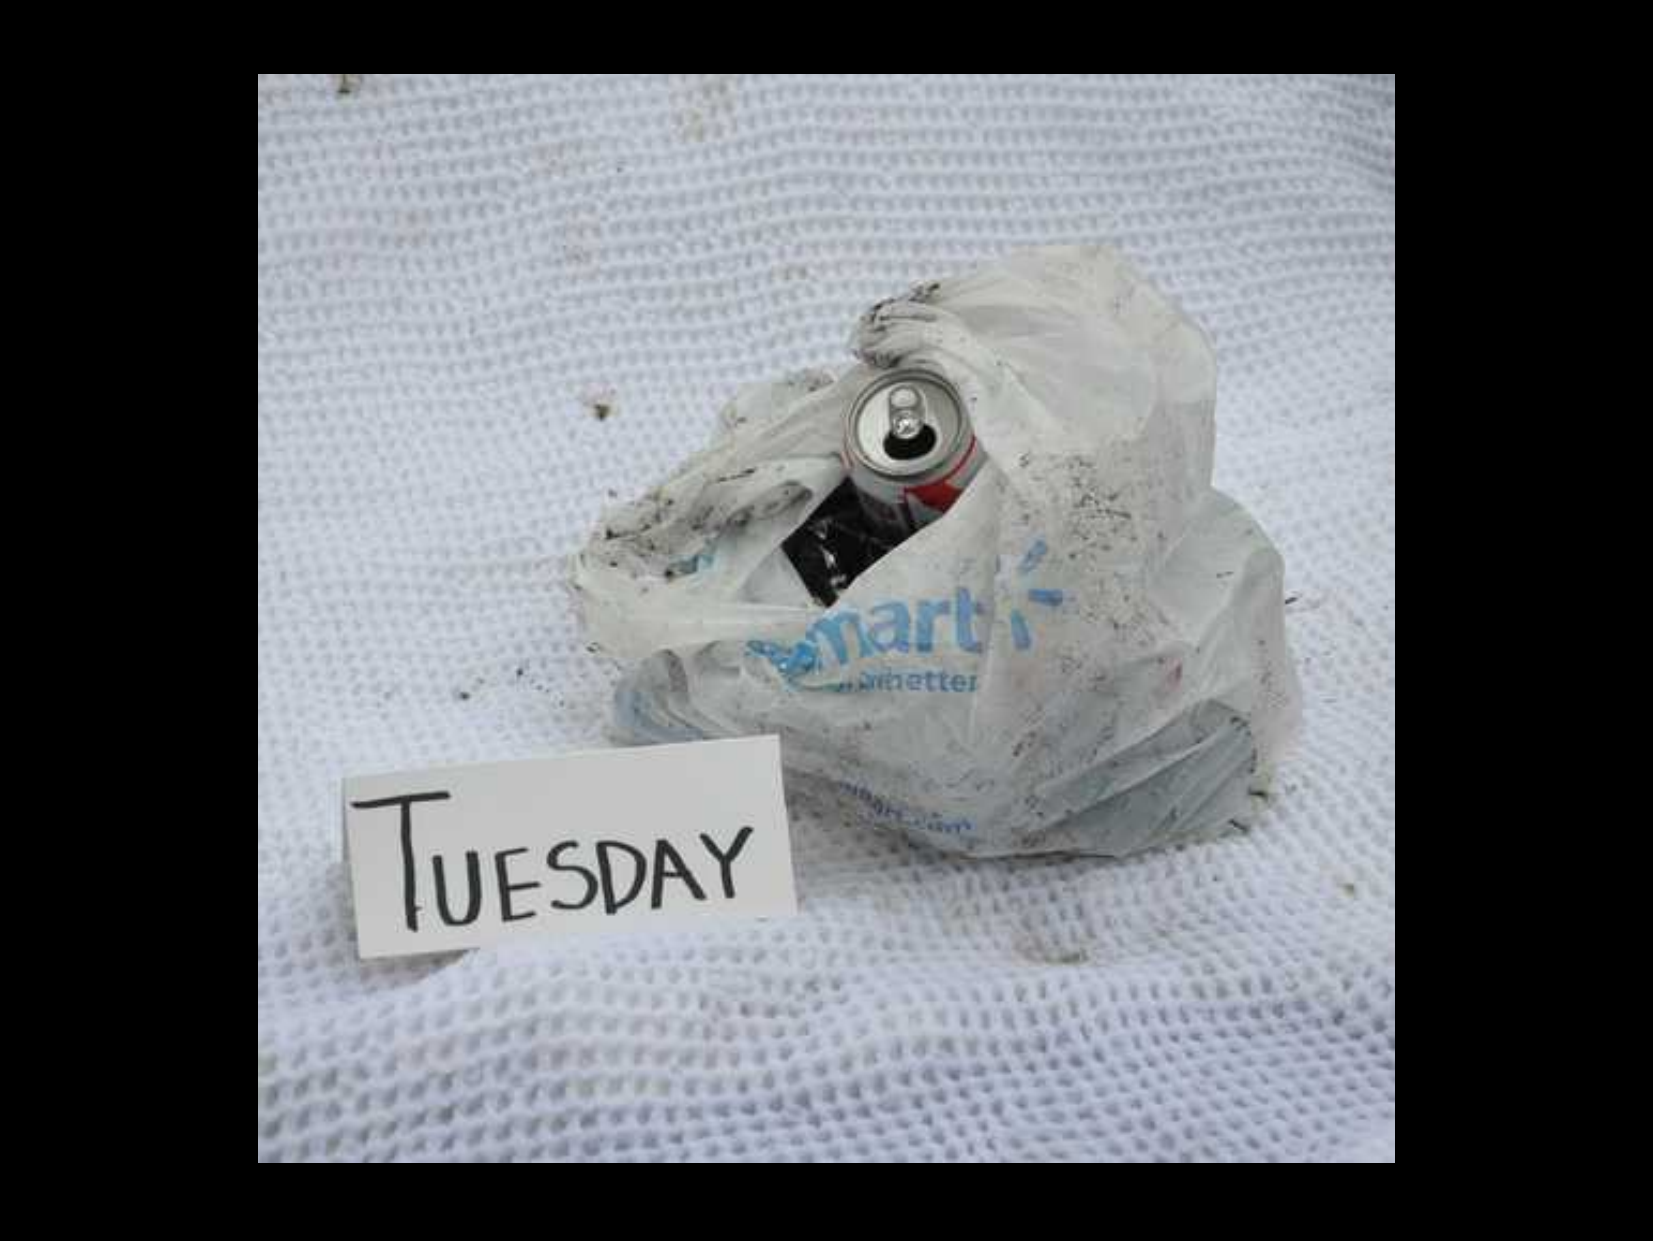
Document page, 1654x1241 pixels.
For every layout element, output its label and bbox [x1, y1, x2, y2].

picture [258, 74, 1395, 1163]
